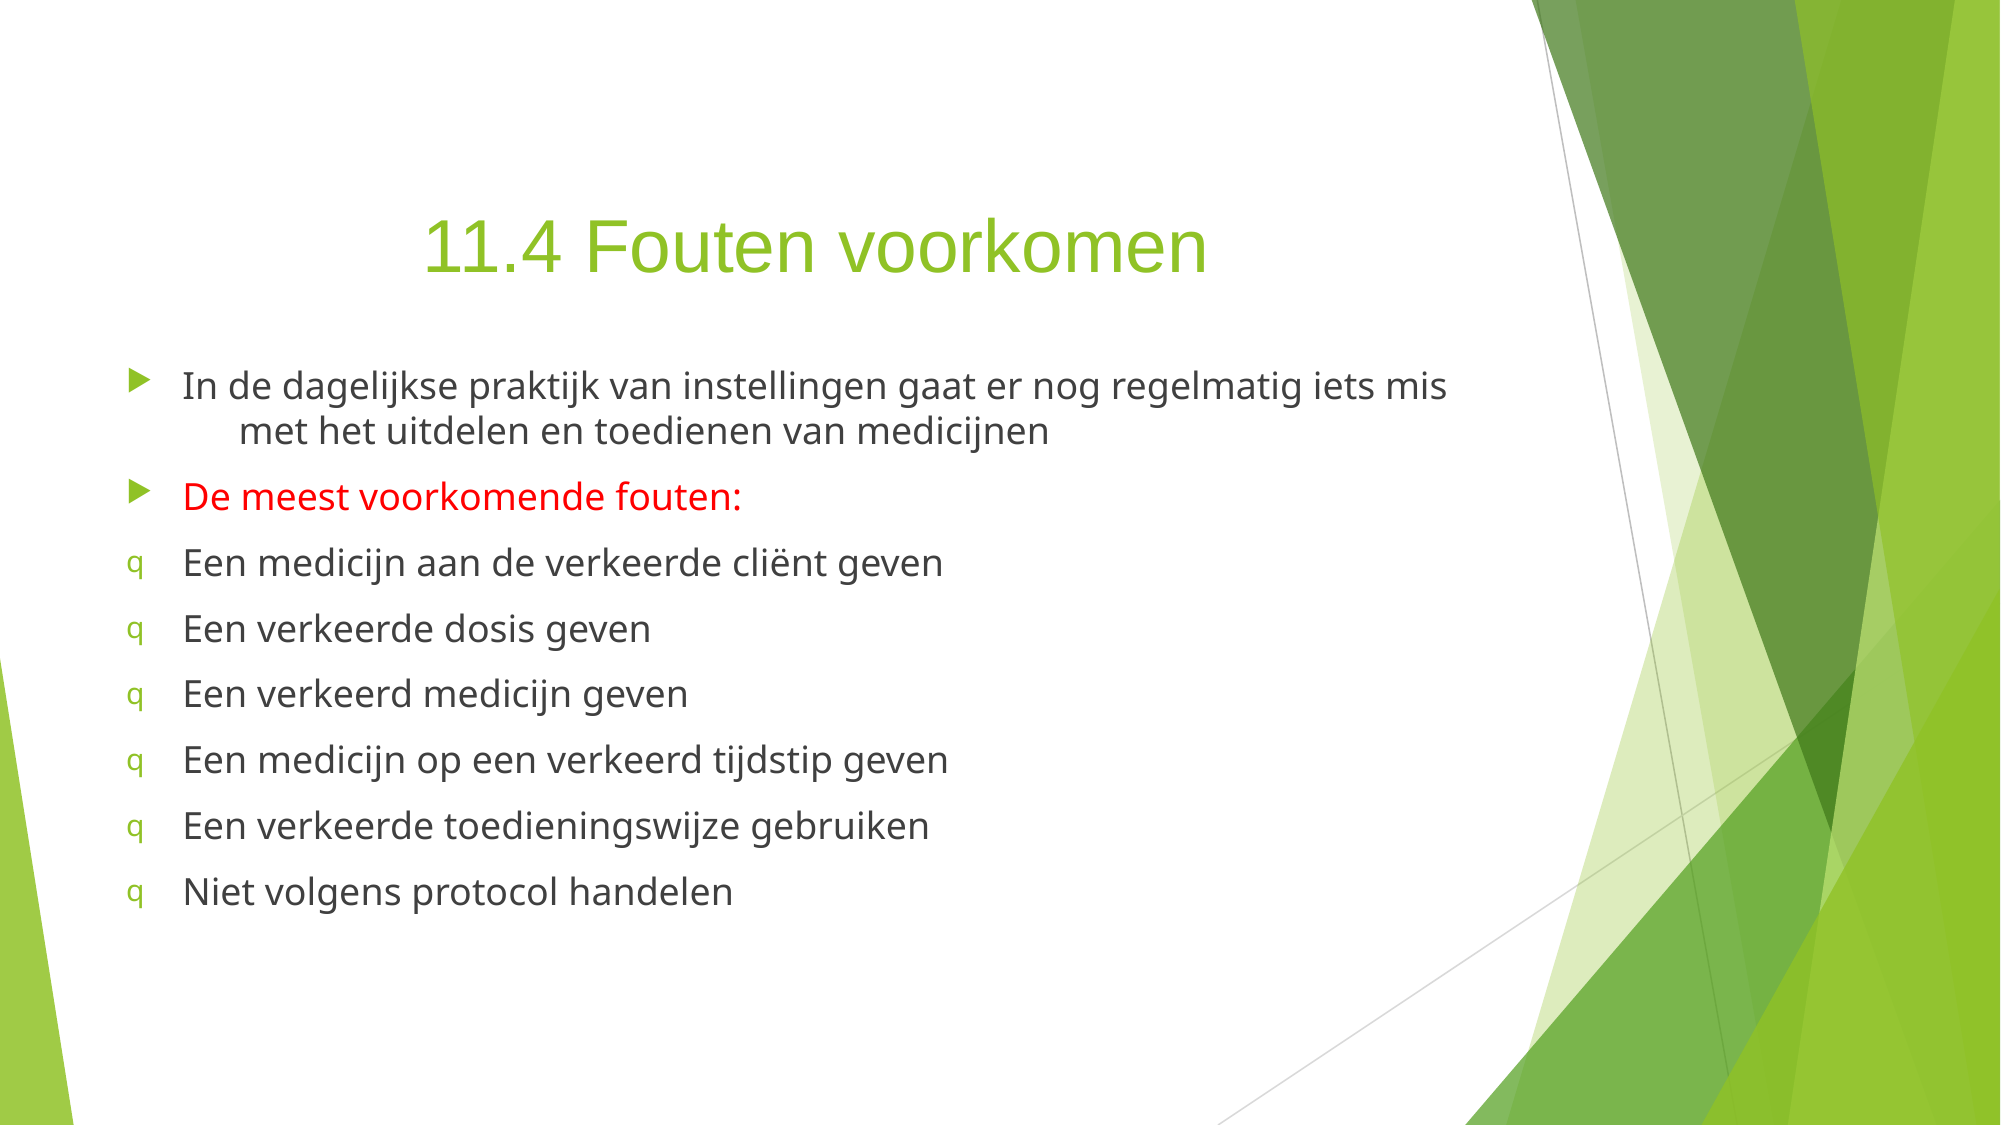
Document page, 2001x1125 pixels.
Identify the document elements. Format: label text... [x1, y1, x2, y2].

list In de dagelijkse praktijk van instellingen gaat er nog regelmatig iets mis met het uitdelen en toedienen van medicijnen De meest voorkomende fouten: Een medicijn aan de verkeerde cliënt geven Een verkeerde dosis geven Een verkeerd medicijn geven Een medicijn op een verkeerd tijdstip geven Een verkeerde toedieningswijze gebruiken Niet volgens protocol handelen [111, 354, 1522, 992]
title 11.4 Fouten voorkomen [111, 99, 1522, 317]
